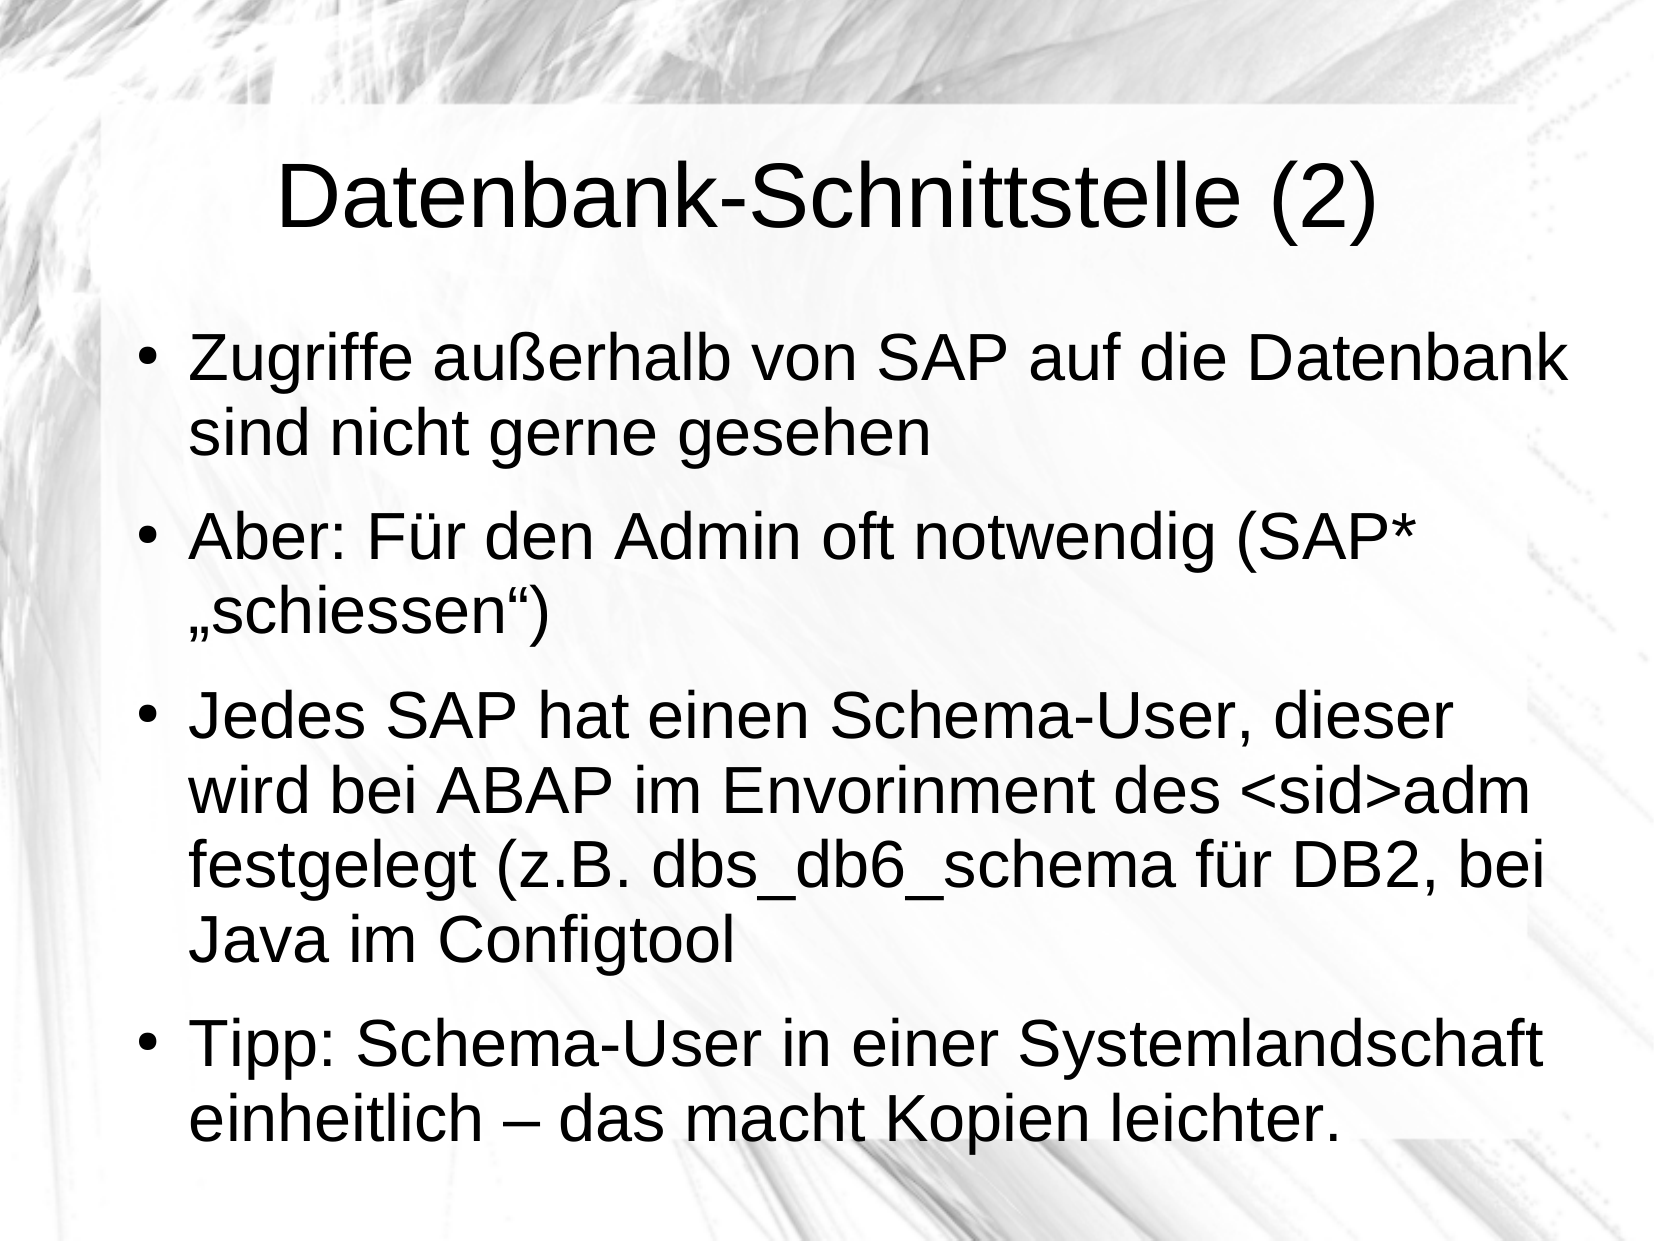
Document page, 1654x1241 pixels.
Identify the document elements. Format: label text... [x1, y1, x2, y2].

picture [0, 0, 1654, 1241]
list Zugriffe außerhalb von SAP auf die Datenbank sind nicht gerne gesehen Aber: Für den Admin oft notwendig (SAP* „schiessen“) Jedes SAP hat einen Schema-User, dieser wird bei ABAP im Envorinment des <sid>adm festgelegt (z.B. dbs_db6_schema für DB2, bei Java im Configtool Tipp: Schema-User in einer Systemlandschaft einheitlich – das macht Kopien leichter. [118, 319, 1571, 1157]
title Datenbank-Schnittstelle (2) [118, 119, 1506, 273]
